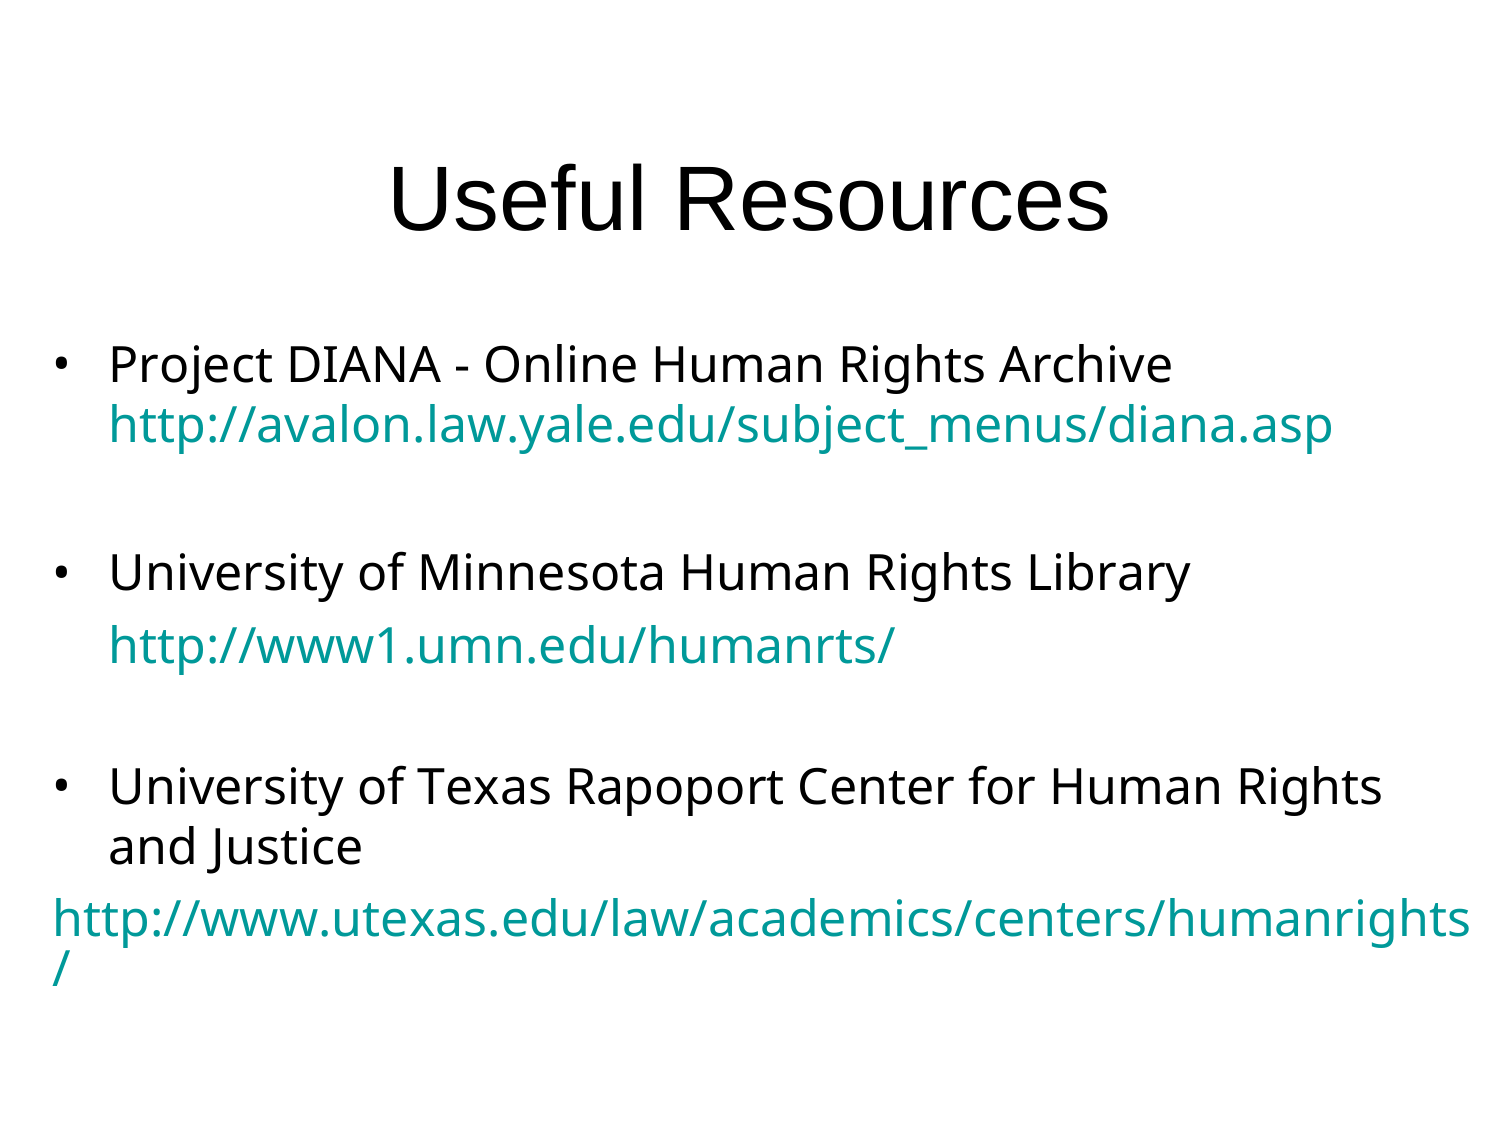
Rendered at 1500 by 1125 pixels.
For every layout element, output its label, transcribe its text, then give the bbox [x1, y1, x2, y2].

list Project DIANA - Online Human Rights Archive http://avalon.law.yale.edu/subject_menus/diana.asp University of Minnesota Human Rights Library http://www1.umn.edu/humanrts/ University of Texas Rapoport Center for Human Rights and Justice http://www.utexas.edu/law/academics/centers/humanrights/ [37, 324, 1500, 1016]
title Useful Resources [112, 99, 1388, 288]
